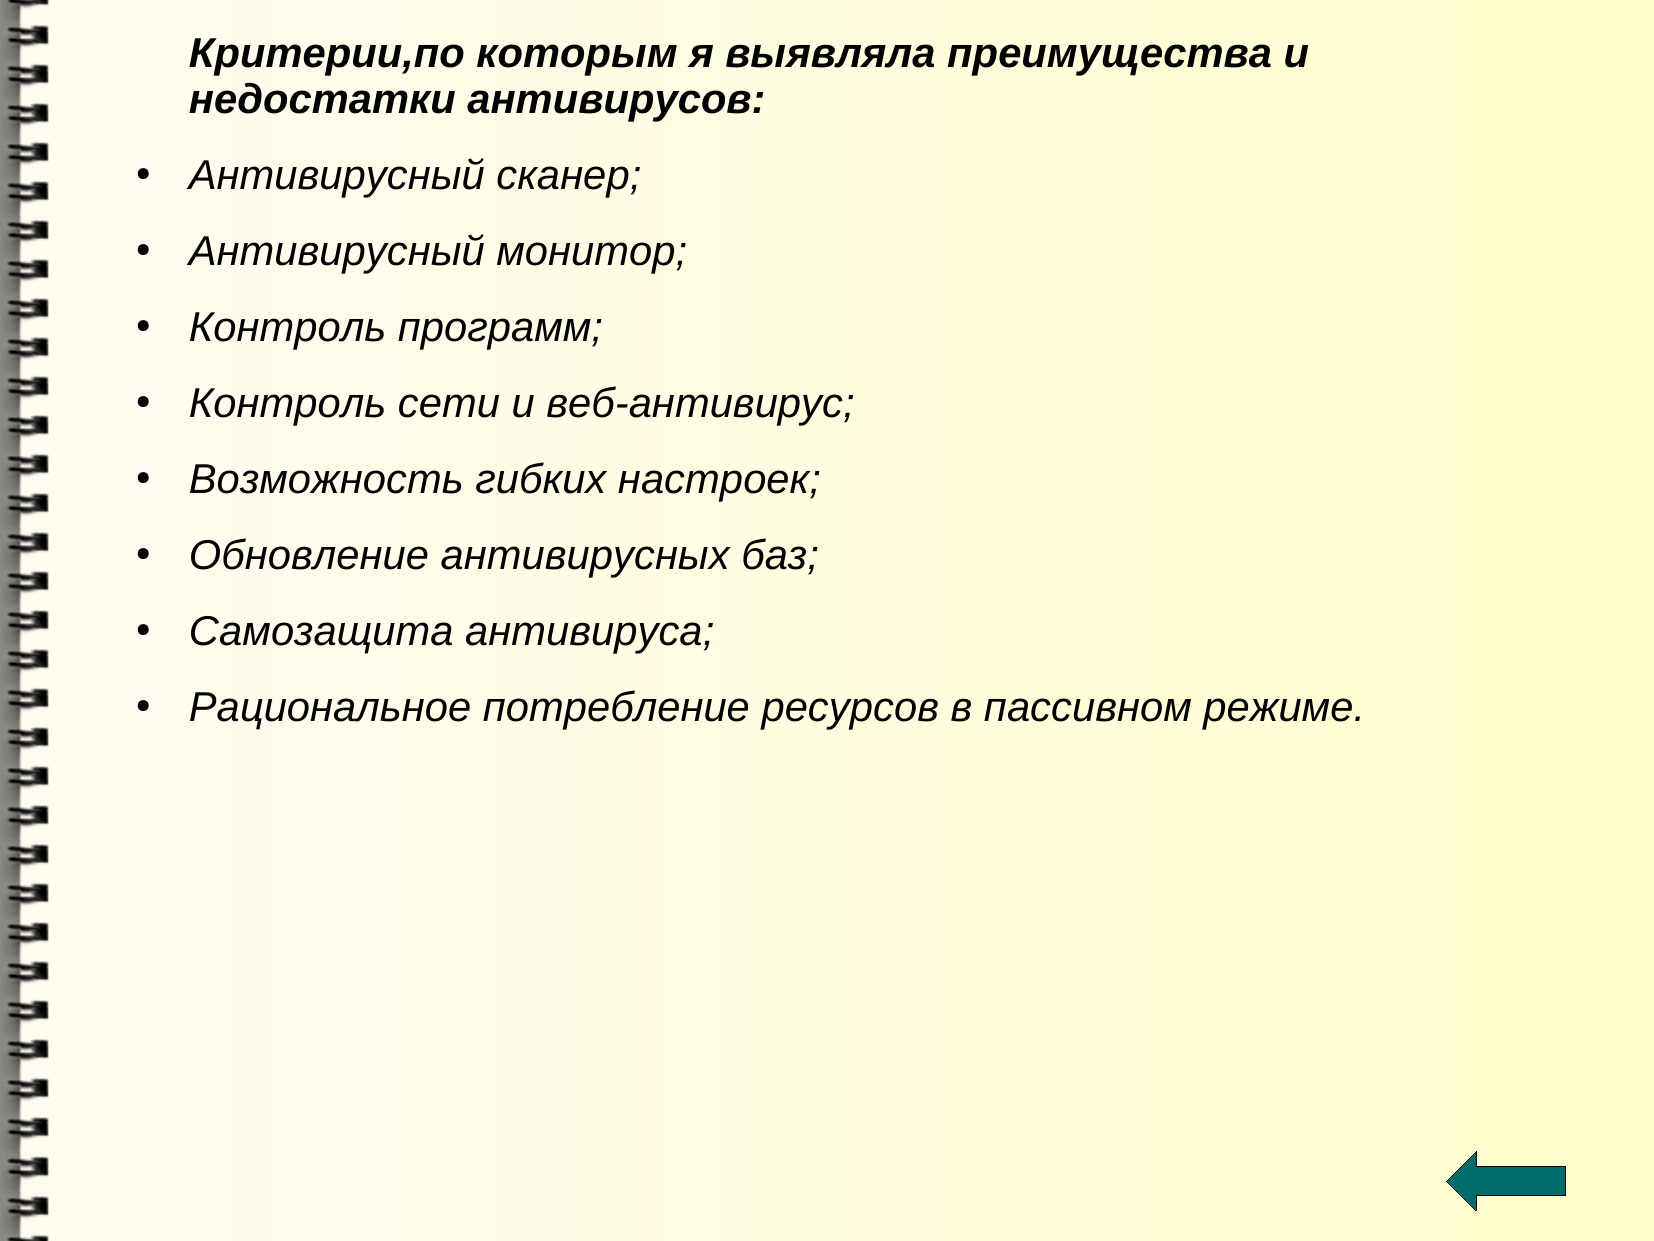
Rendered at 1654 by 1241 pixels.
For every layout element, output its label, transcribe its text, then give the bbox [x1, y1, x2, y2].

list Критерии,по которым я выявляла преимущества и недостатки антивирусов: Антивирусный сканер; Антивирусный монитор; Контроль программ; Контроль сети и веб-антивирус; Возможность гибких настроек; Обновление антивирусных баз; Самозащита антивируса; Рациональное потребление ресурсов в пассивном режиме. [118, 29, 1531, 811]
picture [0, 0, 1654, 1241]
text_box [1446, 1151, 1566, 1211]
